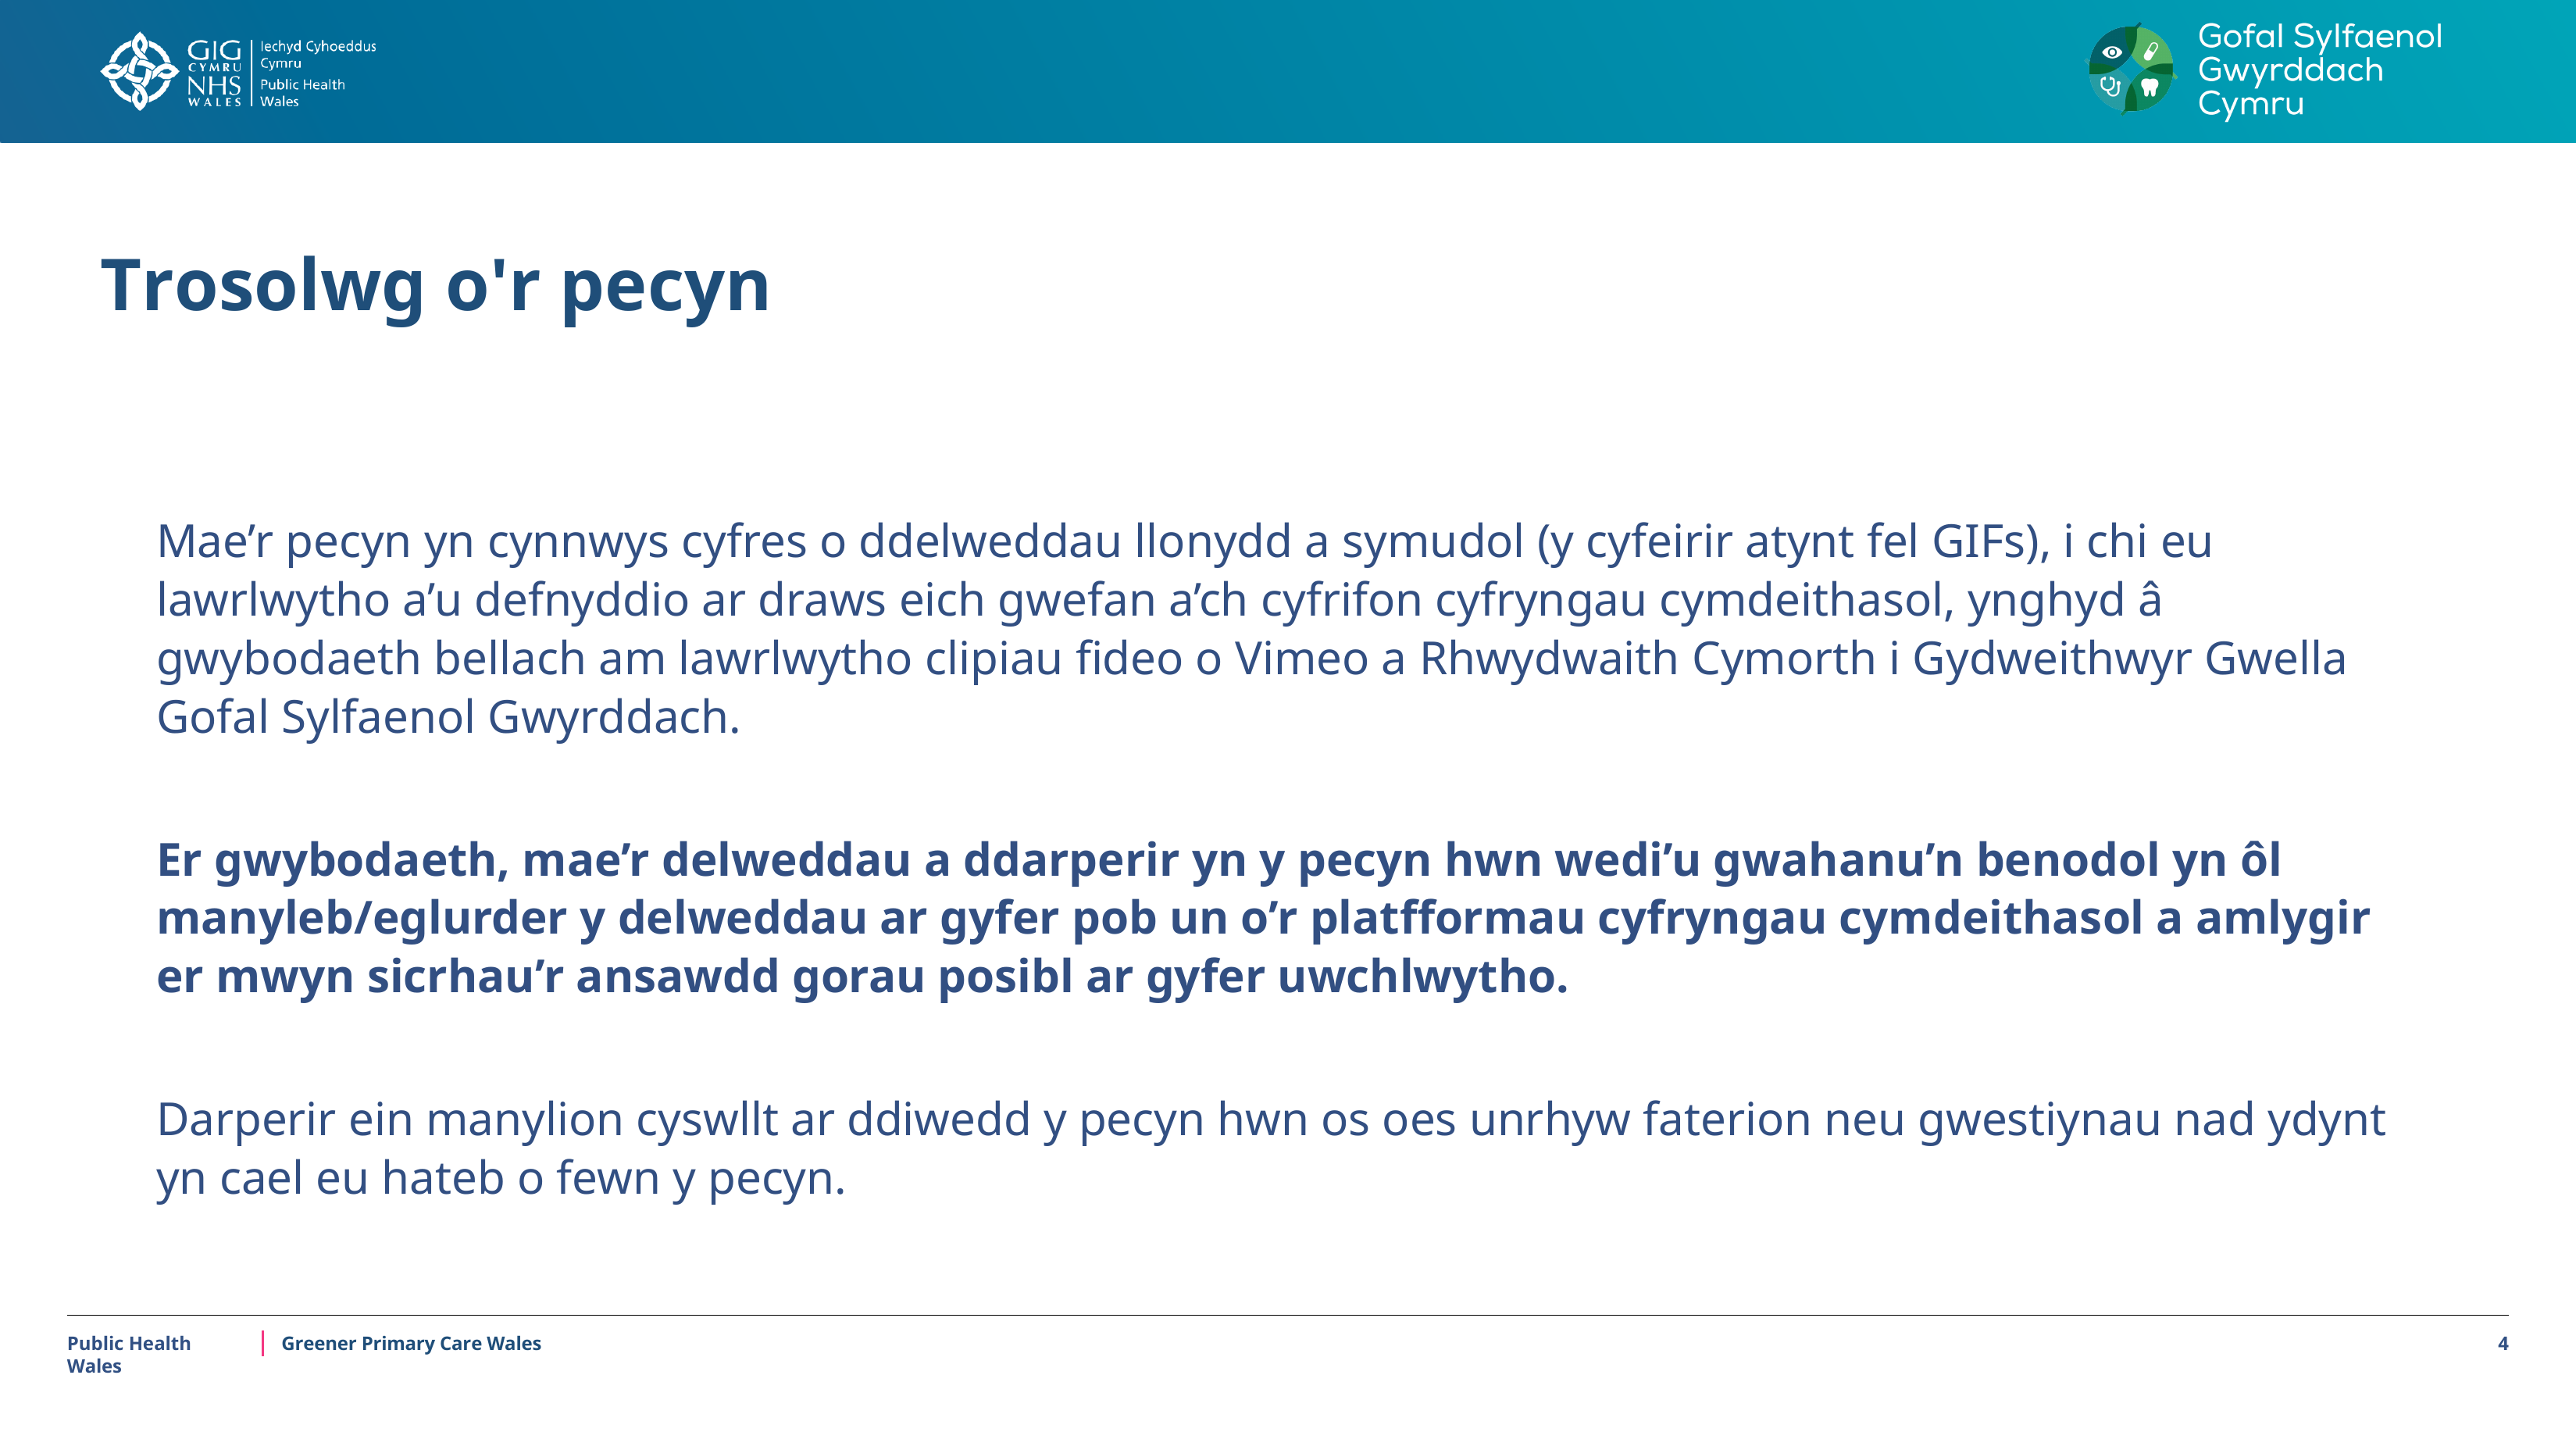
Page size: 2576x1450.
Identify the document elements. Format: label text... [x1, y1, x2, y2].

text_box Greener Primary Care Wales [280, 1331, 554, 1355]
text_box Public Health Wales [65, 1331, 248, 1356]
text_box [2493, 1331, 2516, 1356]
title Trosolwg o'r pecyn [98, 237, 1104, 326]
picture [2031, 0, 2494, 170]
text_box Mae’r pecyn yn cynnwys cyfres o ddelweddau llonydd a symudol (y cyfeirir atynt fel GIFs), i chi eu lawrlwytho a’u defnyddio ar draws eich gwefan a’ch cyfrifon cyfryngau cymdeithasol, ynghyd â gwybodaeth bellach am lawrlwytho clipiau fideo o Vimeo a Rhwydwaith Cymorth i Gydweithwyr Gwella Gofal Sylfaenol Gwyrddach. Er gwybodaeth, mae’r delweddau a ddarperir yn y pecyn hwn wedi’u gwahanu’n benodol yn ôl manyleb/eglurder y delweddau ar gyfer pob un o’r platfformau cyfryngau cymdeithasol a amlygir er mwyn sicrhau’r ansawdd gorau posibl ar gyfer uwchlwytho. Darperir ein manylion cyswllt ar ddiwedd y pecyn hwn os oes unrhyw faterion neu gwestiynau nad ydynt yn cael eu hateb o fewn y pecyn. [156, 506, 2396, 1210]
